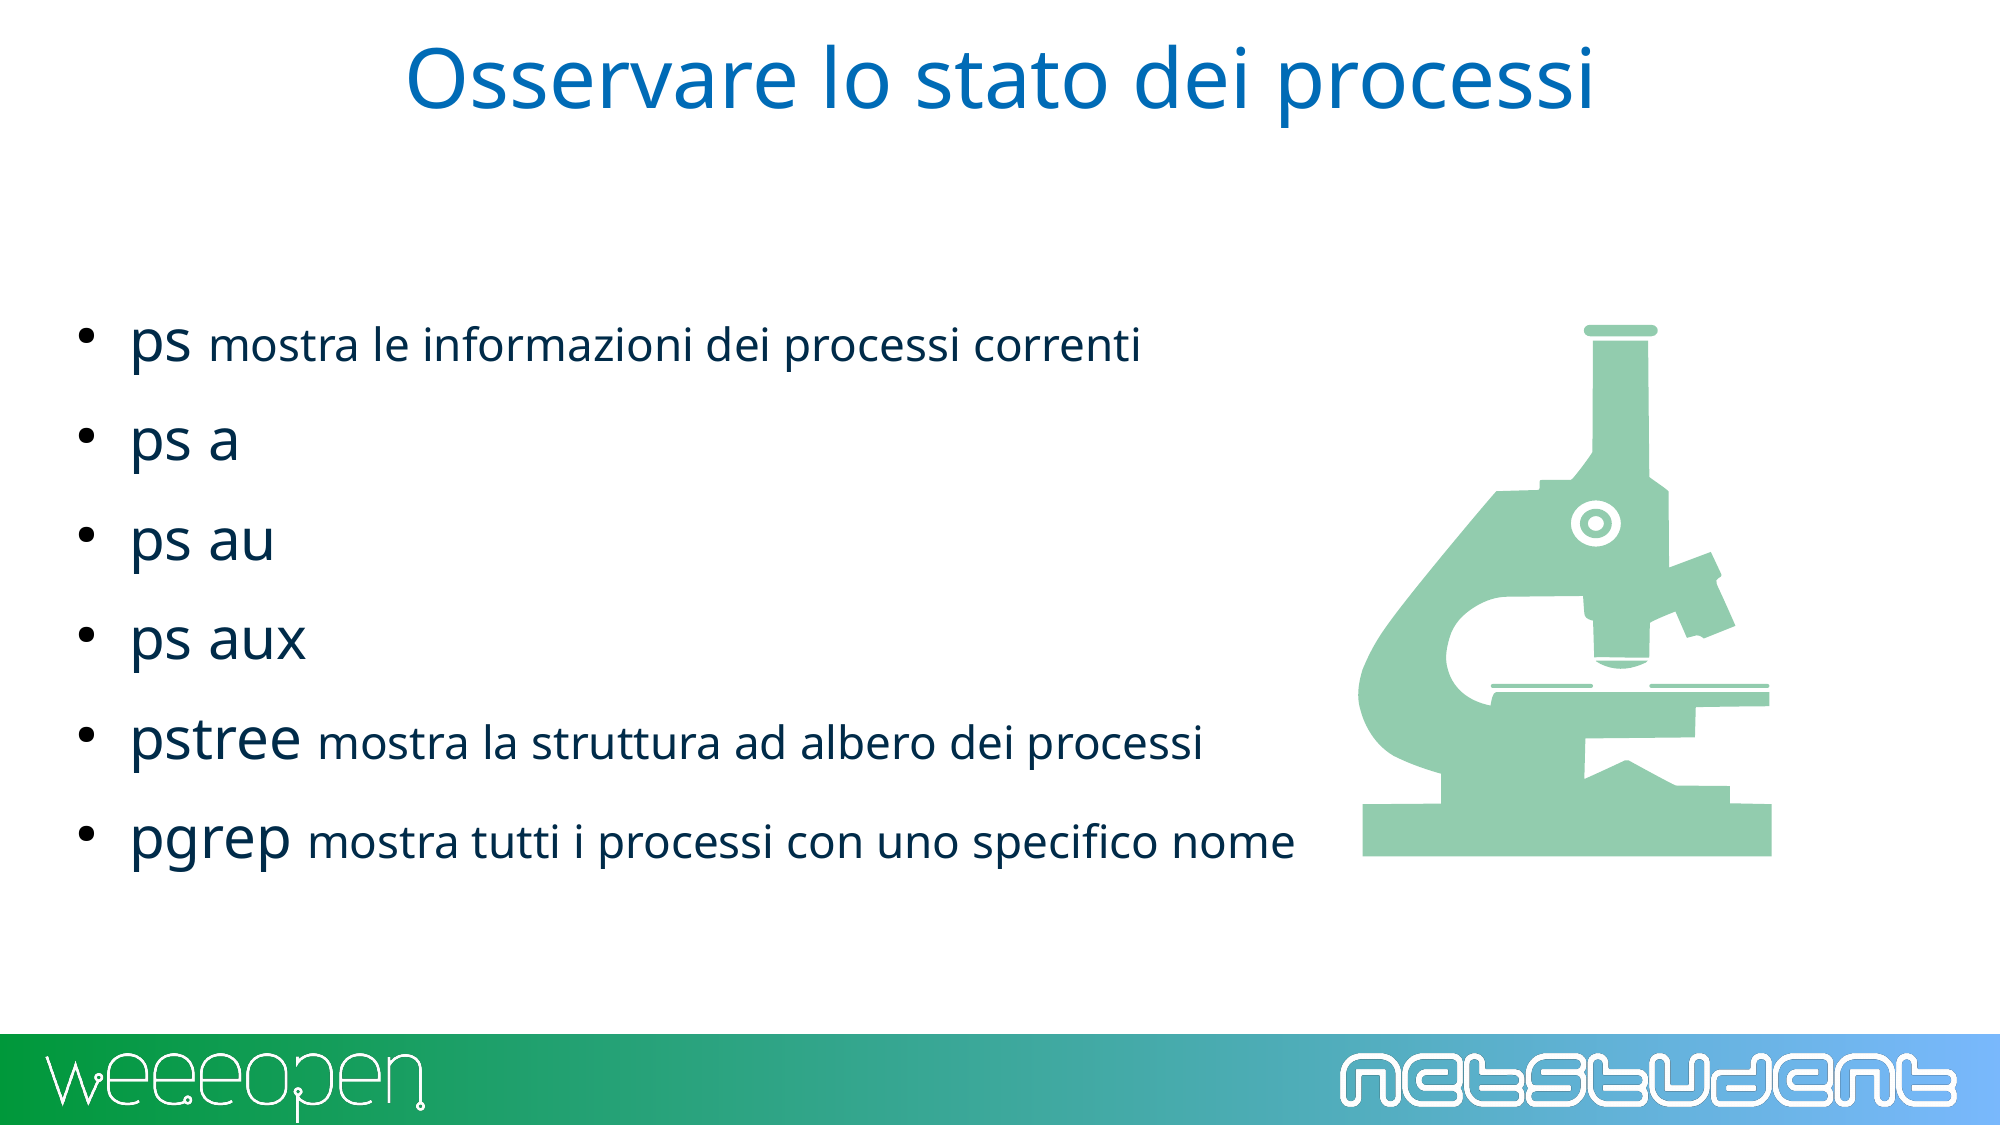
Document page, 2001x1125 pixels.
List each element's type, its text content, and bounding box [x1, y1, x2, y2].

title Osservare lo stato dei processi [43, 29, 1959, 247]
text_box [1583, 324, 1658, 337]
text_box [1649, 683, 1770, 688]
text_box [1595, 660, 1648, 669]
text_box [1490, 683, 1594, 688]
list ps mostra le informazioni dei processi correnti ps a ps au ps aux pstree mostra la struttura ad albero dei processi pgrep mostra tutti i processi con uno specifico nome [43, 295, 1959, 1010]
text_box [1358, 340, 1772, 857]
picture [45, 1053, 425, 1123]
picture [1340, 1053, 1957, 1107]
